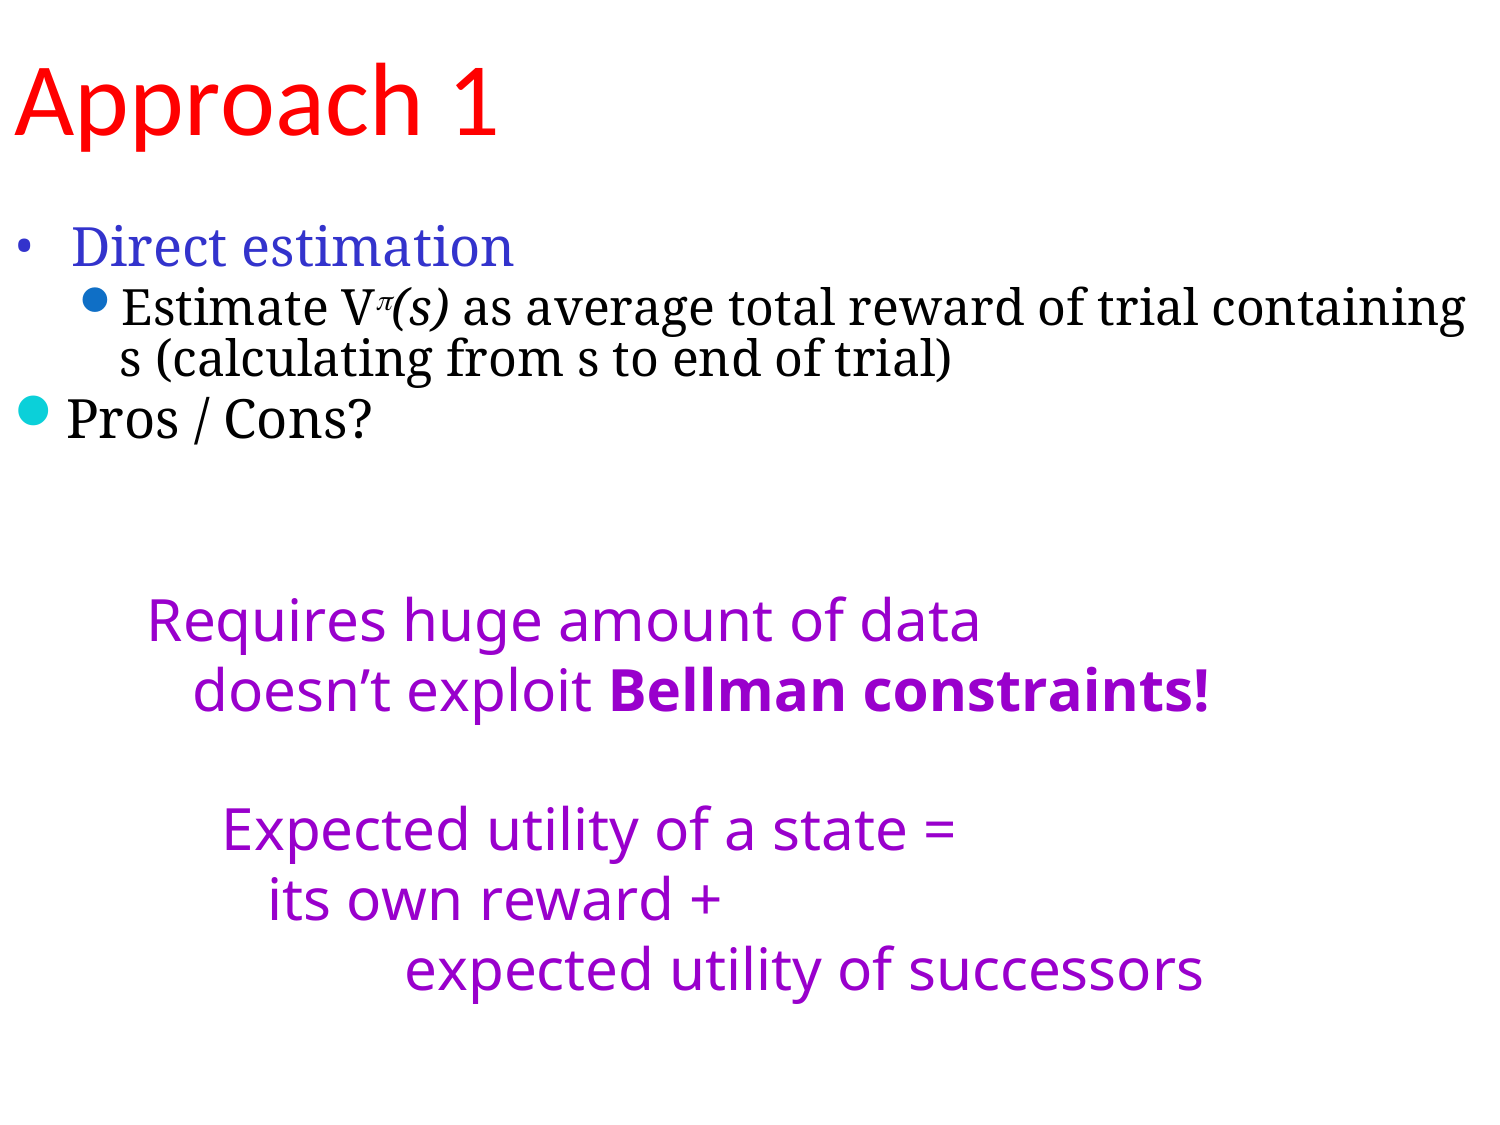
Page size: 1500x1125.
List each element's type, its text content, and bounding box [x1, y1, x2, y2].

text_box Requires huge amount of data doesn’t exploit Bellman constraints! Expected utility of a state = its own reward + expected utility of successors [57, 574, 1463, 1011]
title Approach 1 [0, 0, 1500, 188]
list Direct estimation Estimate V(s) as average total reward of trial containing s (calculating from s to end of trial) Pros / Cons? [0, 214, 1500, 516]
